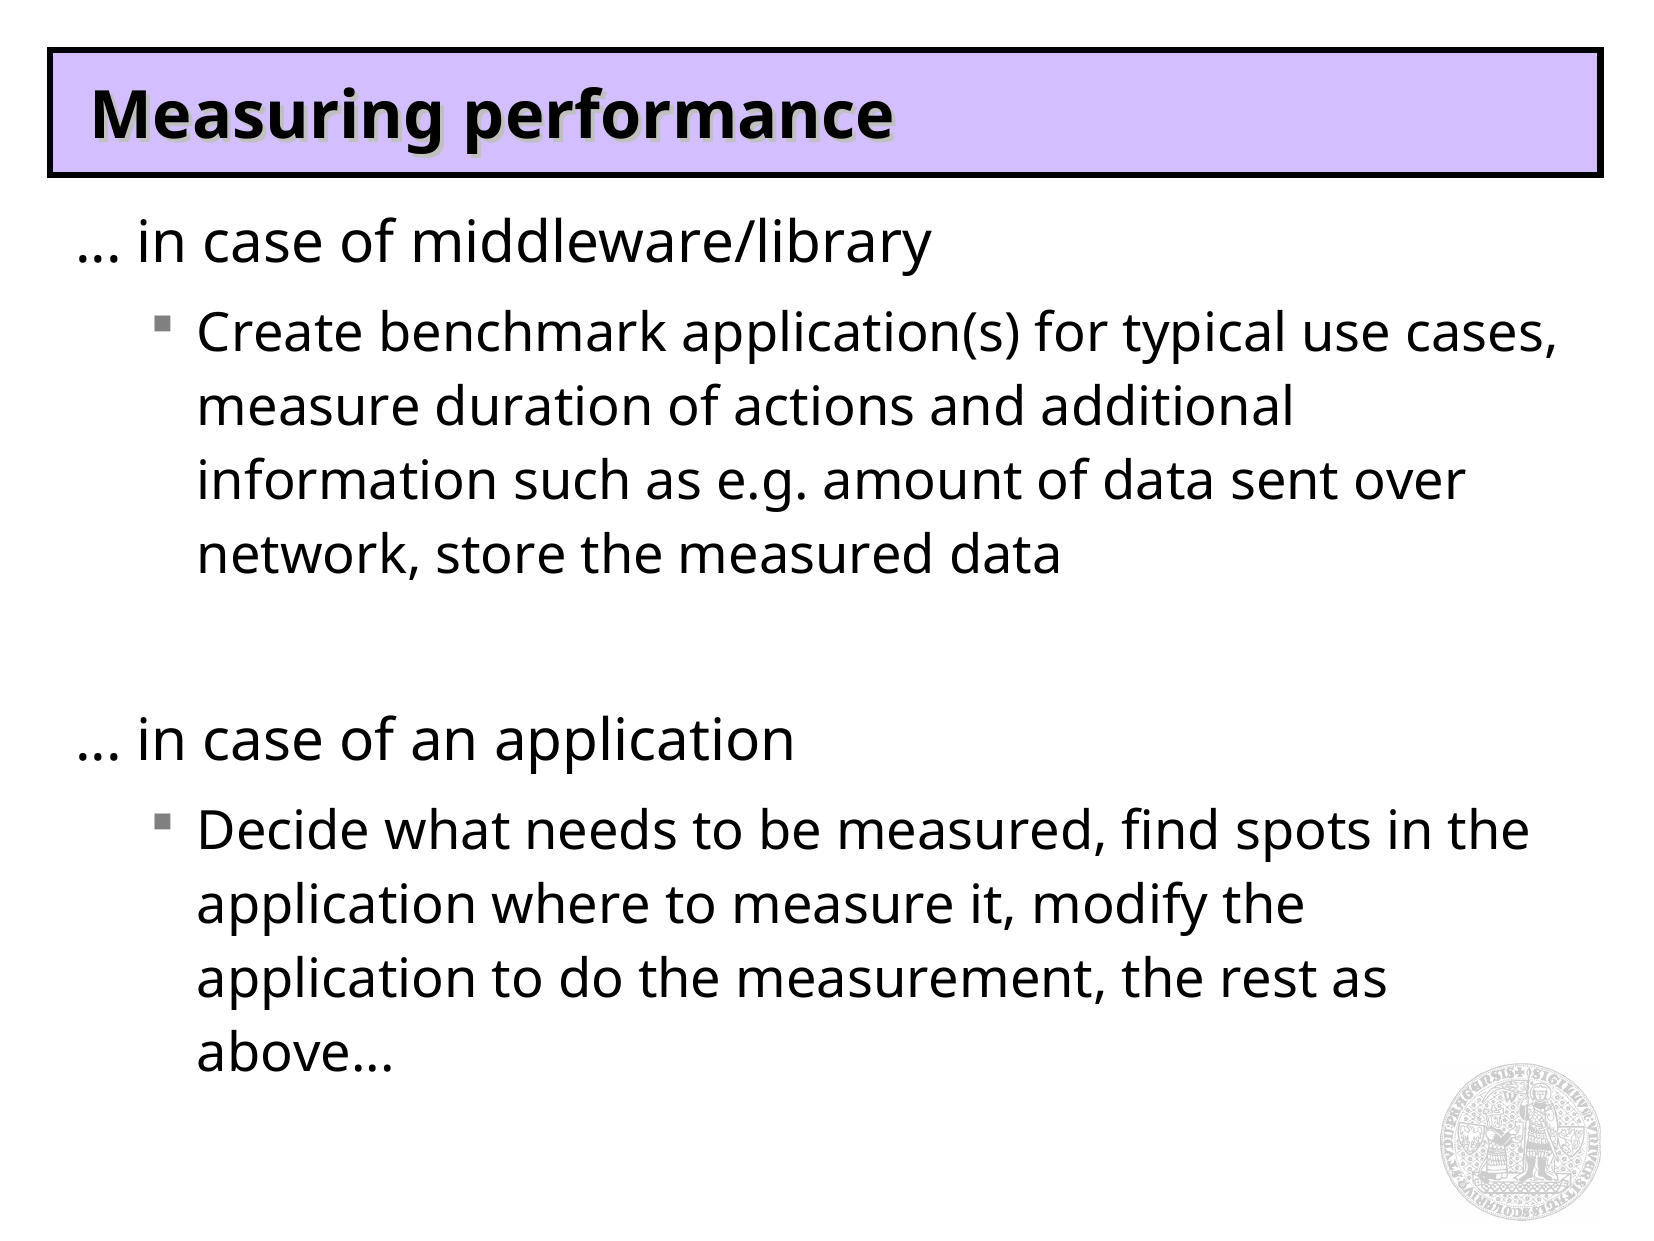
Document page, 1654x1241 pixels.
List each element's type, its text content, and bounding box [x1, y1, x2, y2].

picture [1437, 1061, 1601, 1225]
title Measuring performance [49, 49, 1601, 175]
list ... in case of middleware/library Create benchmark application(s) for typical use cases, measure duration of actions and additional information such as e.g. amount of data sent over network, store the measured data ... in case of an application Decide what needs to be measured, find spots in the application where to measure it, modify the application to do the measurement, the rest as above... [75, 199, 1576, 1175]
